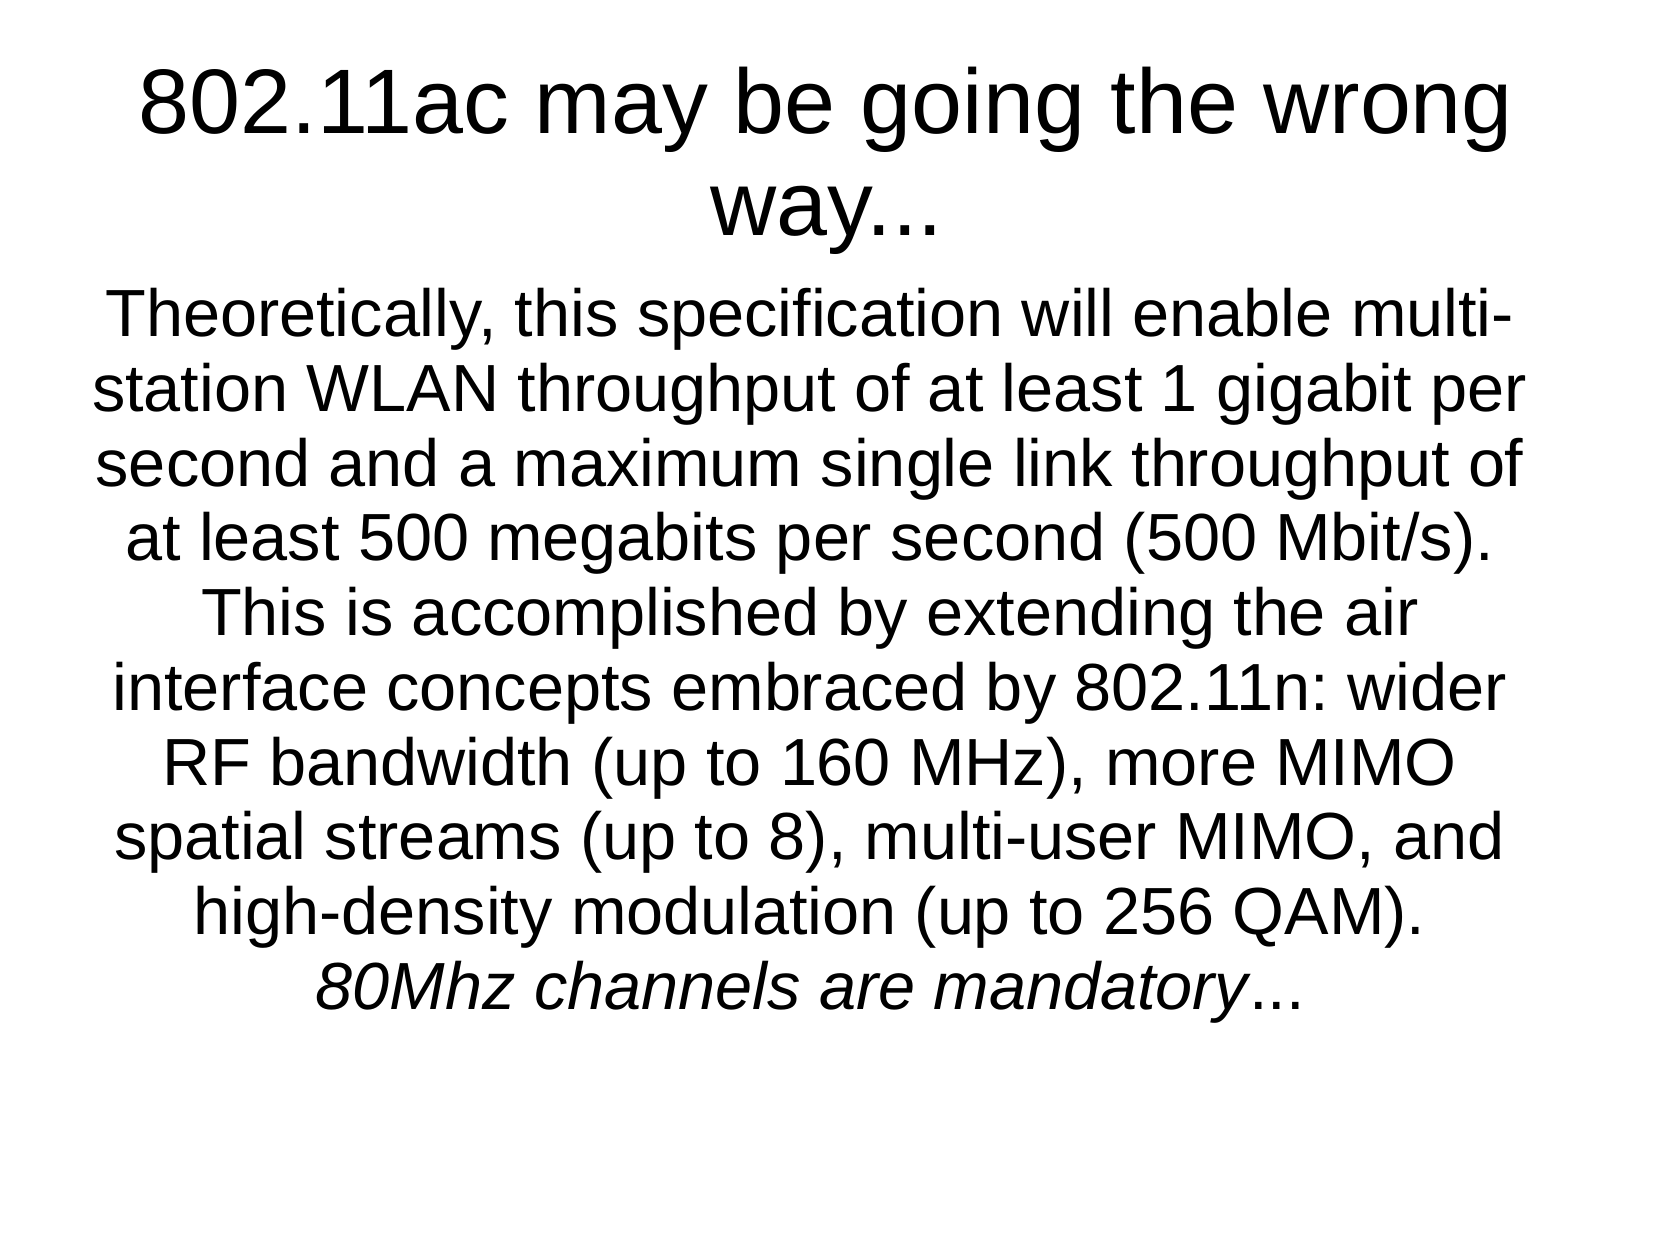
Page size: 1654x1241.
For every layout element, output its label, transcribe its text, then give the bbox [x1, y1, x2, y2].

title 802.11ac may be going the wrong way... [82, 49, 1571, 257]
subtitle Theoretically, this specification will enable multi-station WLAN throughput of at least 1 gigabit per second and a maximum single link throughput of at least 500 megabits per second (500 Mbit/s). This is accomplished by extending the air interface concepts embraced by 802.11n: wider RF bandwidth (up to 160 MHz), more MIMO spatial streams (up to 8), multi-user MIMO, and high-density modulation (up to 256 QAM). 80Mhz channels are mandatory... [82, 275, 1538, 1024]
